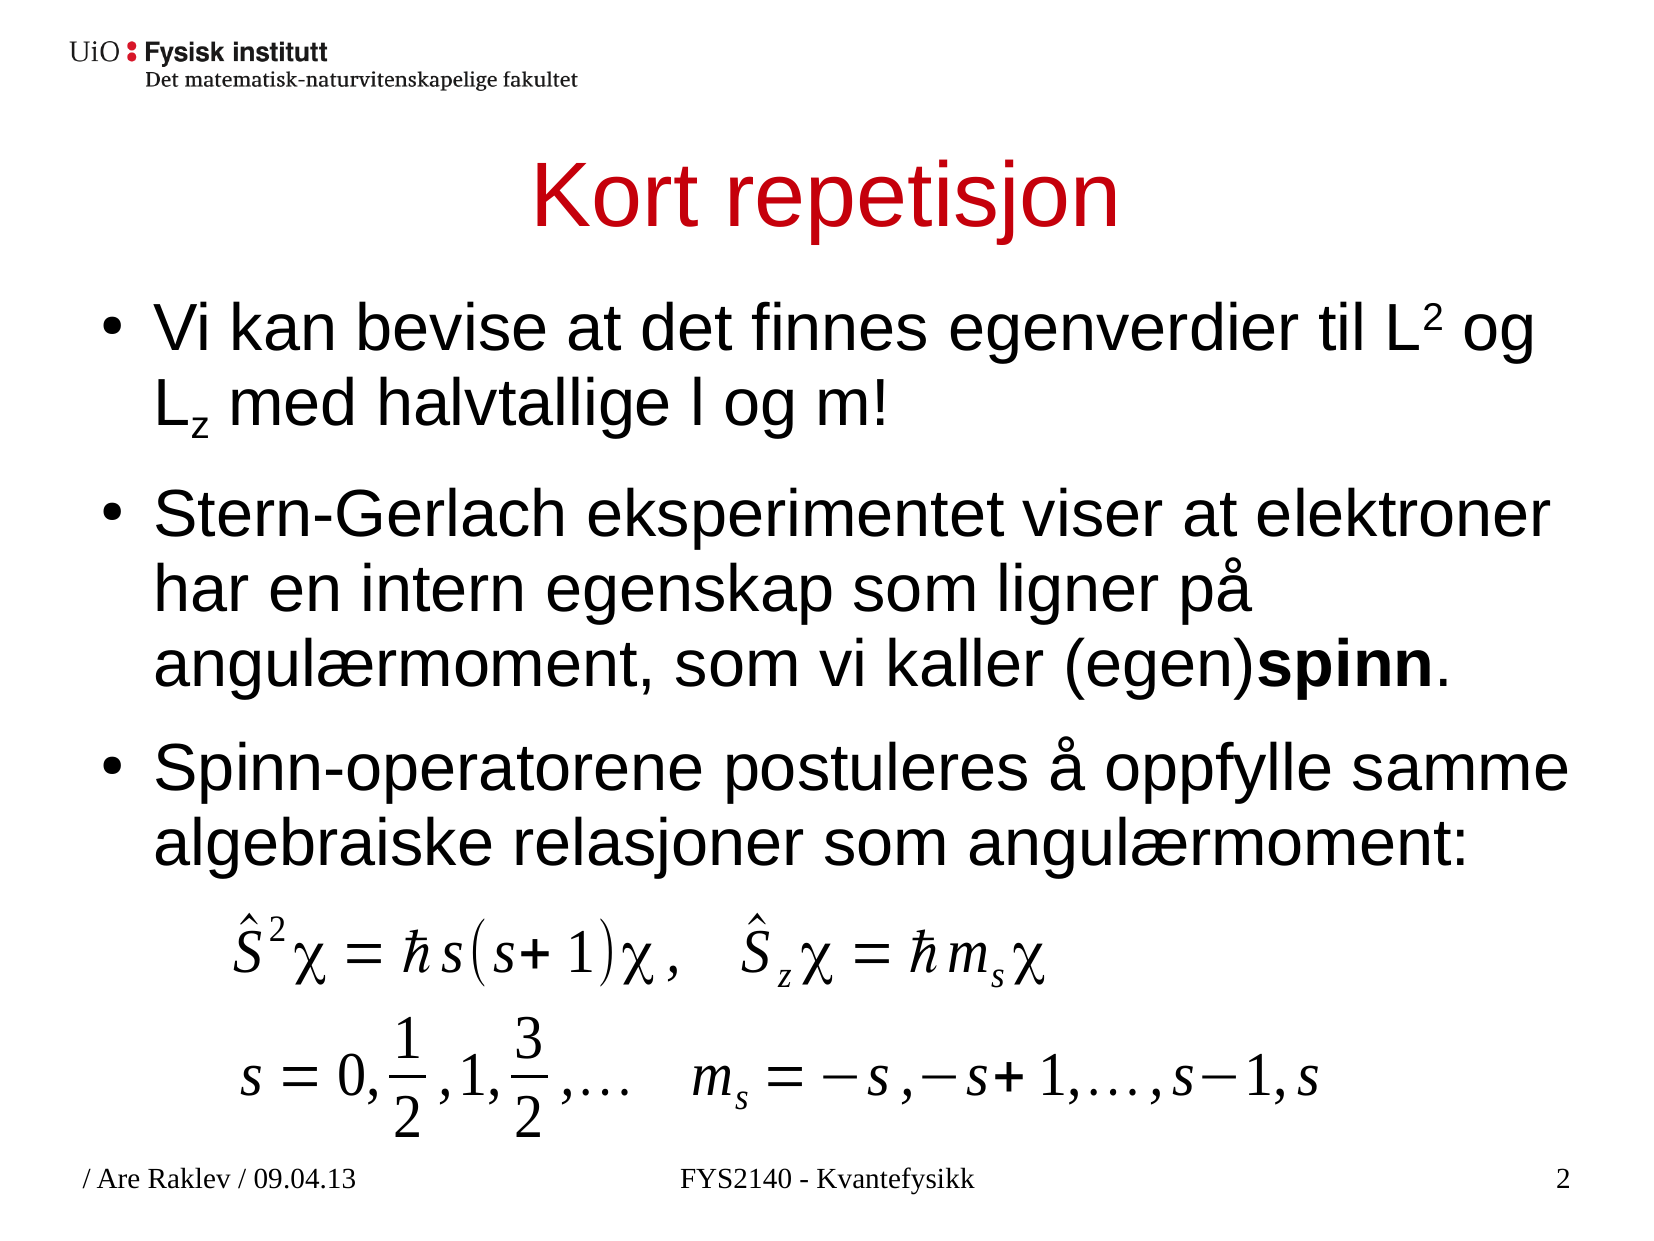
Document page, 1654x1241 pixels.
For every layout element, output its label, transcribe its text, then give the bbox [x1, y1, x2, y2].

chart [225, 908, 1054, 996]
title Kort repetisjon [82, 90, 1571, 290]
list Vi kan bevise at det finnes egenverdier til L2 og Lz med halvtallige l og m! Stern-Gerlach eksperimentet viser at elektroner har en intern egenskap som ligner på angulærmoment, som vi kaller (egen)spinn. Spinn-operatorene postuleres å oppfylle samme algebraiske relasjoner som angulærmoment: [82, 290, 1576, 1094]
chart [231, 1003, 1327, 1151]
picture [68, 37, 581, 93]
